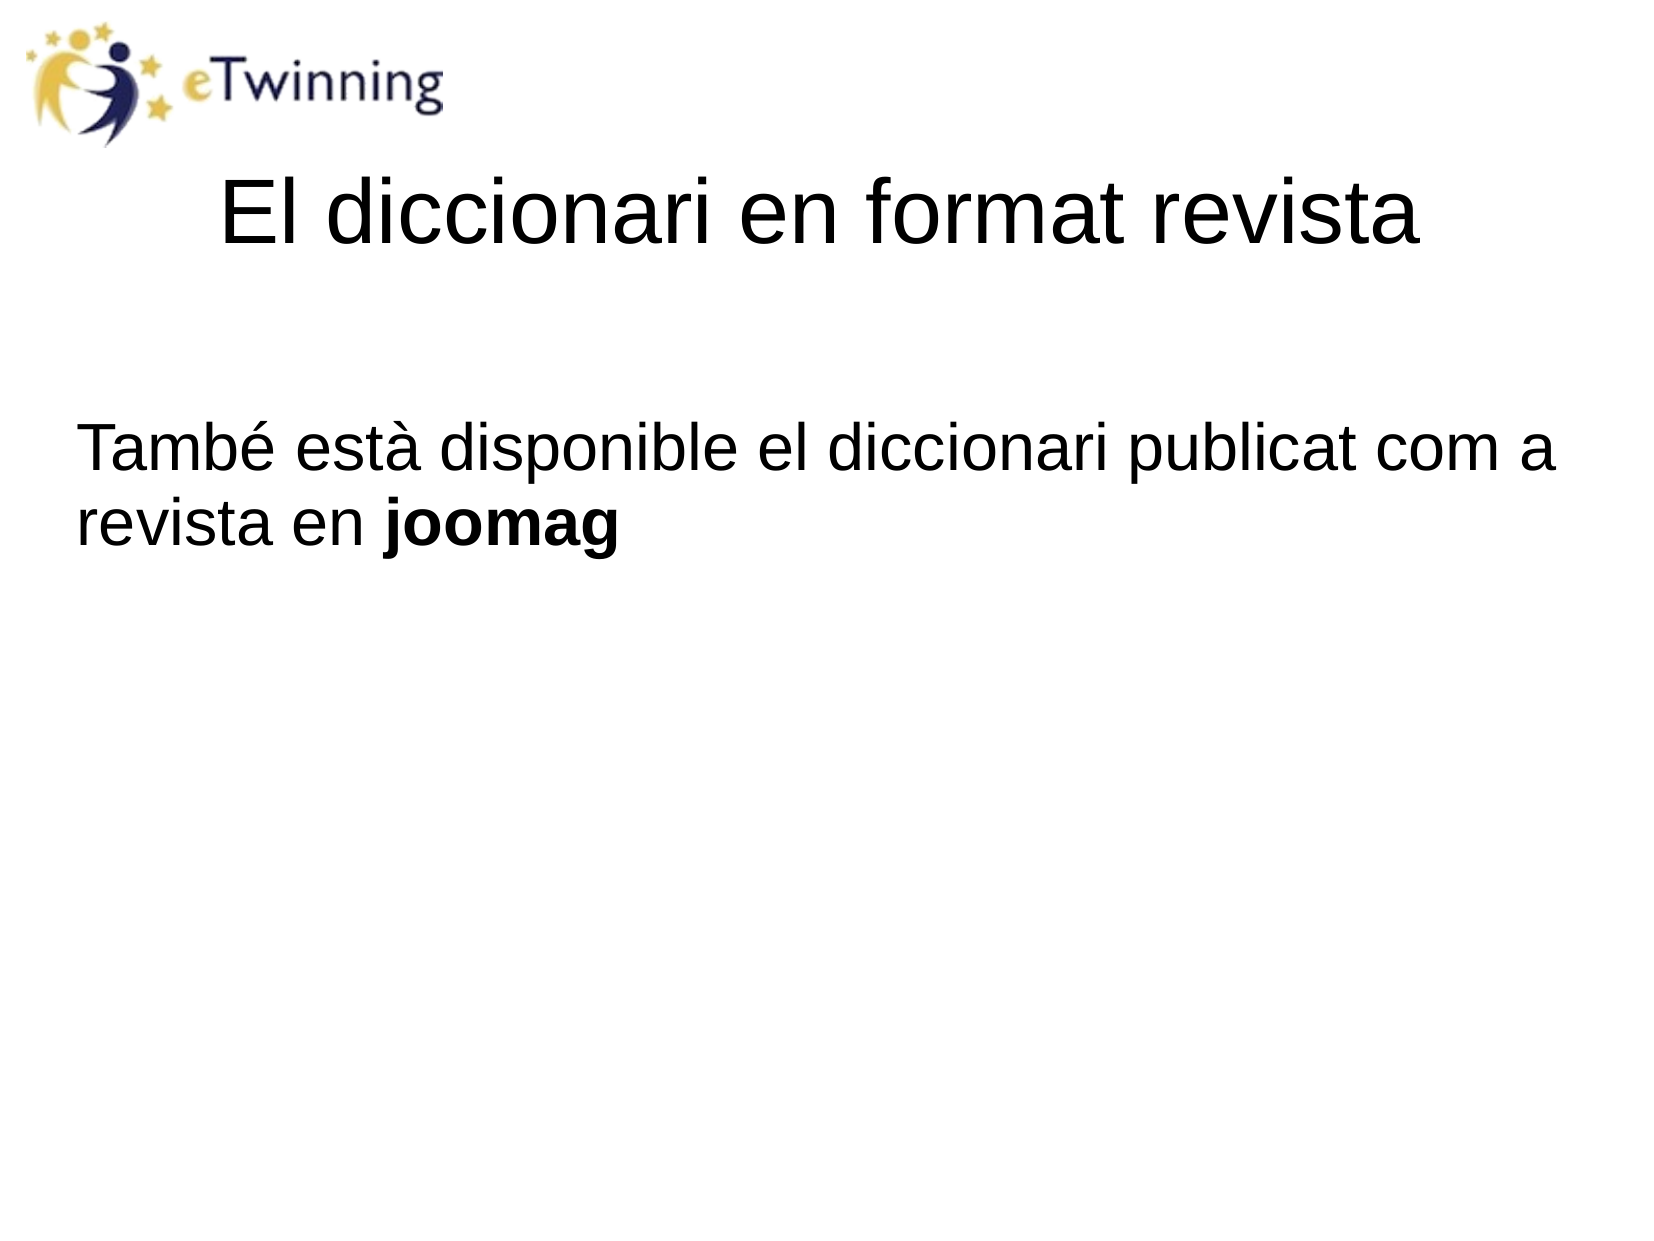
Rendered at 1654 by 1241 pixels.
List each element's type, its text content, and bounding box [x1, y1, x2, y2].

subtitle També està disponible el diccionari publicat com a revista en joomag [76, 378, 1565, 591]
picture [26, 20, 443, 148]
title El diccionari en format revista [76, 127, 1565, 296]
